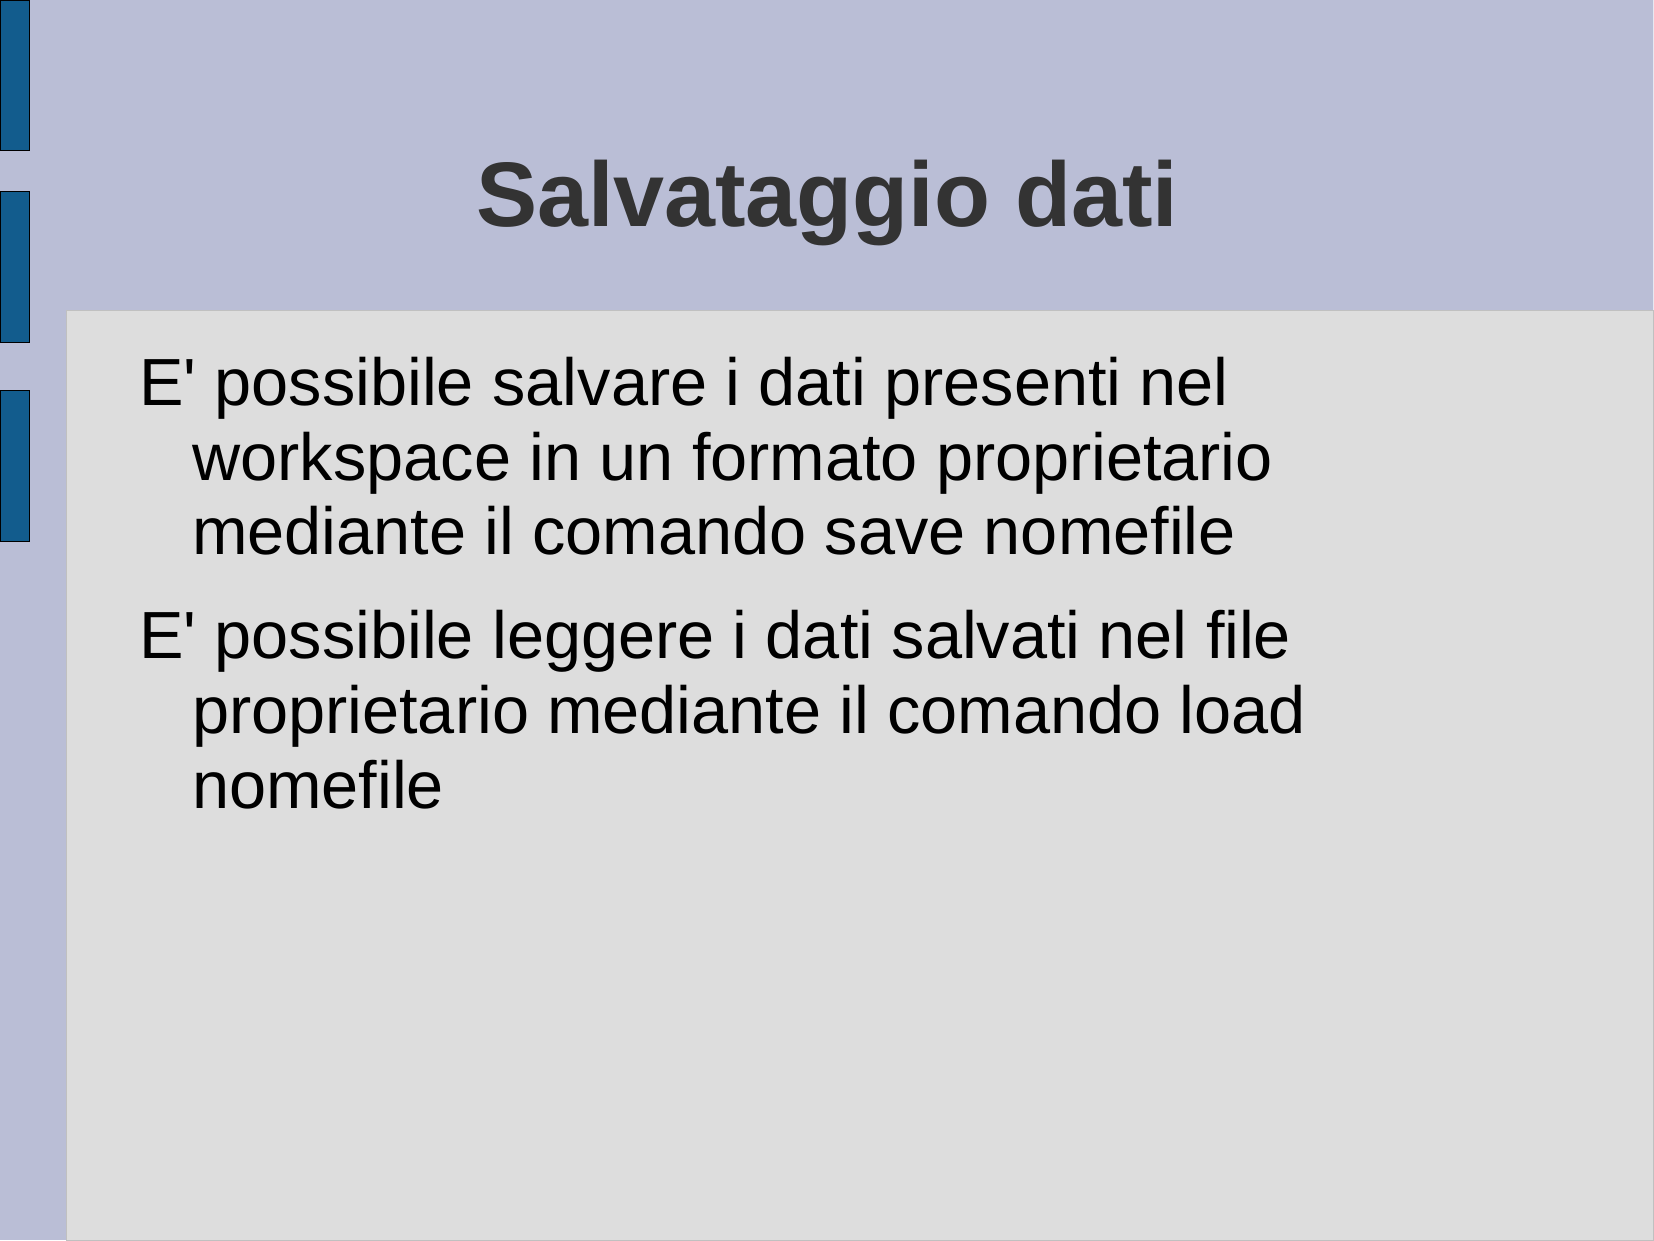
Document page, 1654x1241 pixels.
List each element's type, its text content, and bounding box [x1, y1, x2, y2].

title Salvataggio dati [121, 98, 1534, 291]
list E' possibile salvare i dati presenti nel workspace in un formato proprietario mediante il comando save nomefile E' possibile leggere i dati salvati nel file proprietario mediante il comando load nomefile [121, 344, 1534, 1112]
